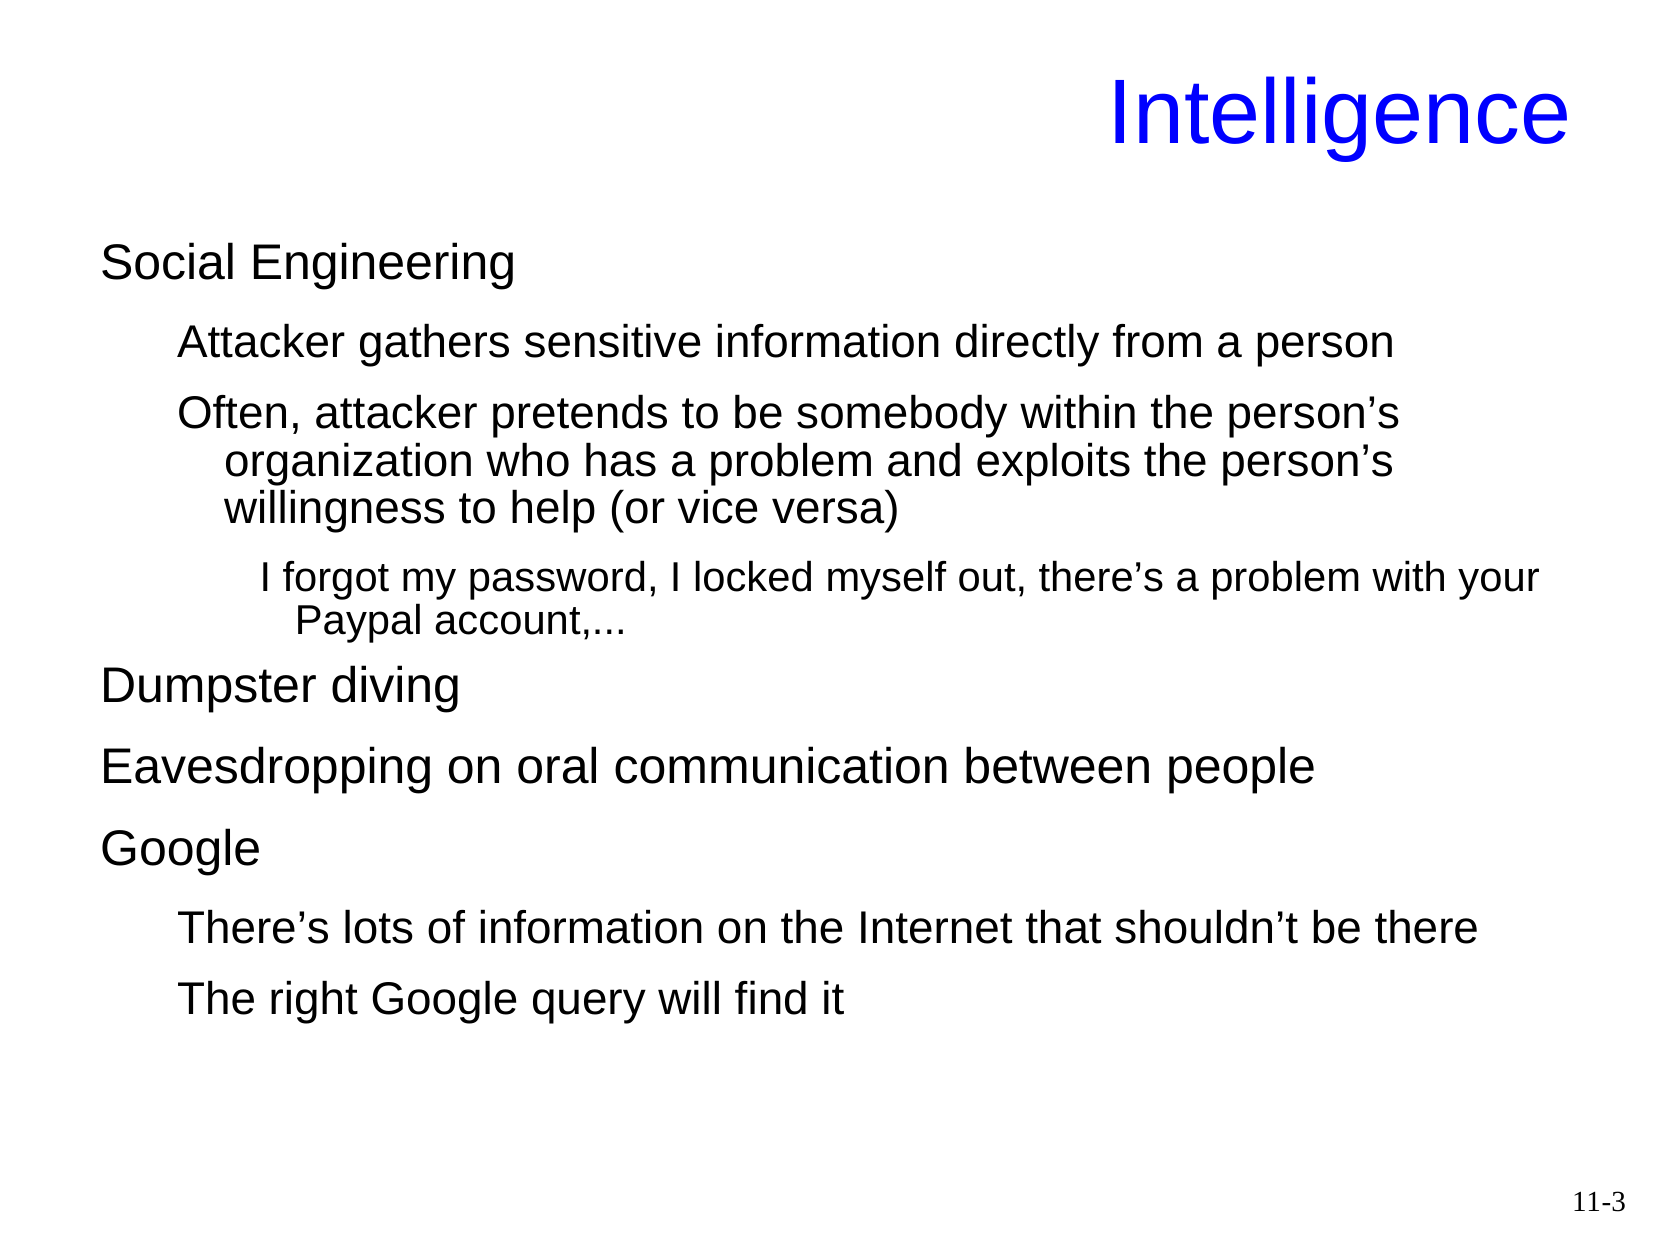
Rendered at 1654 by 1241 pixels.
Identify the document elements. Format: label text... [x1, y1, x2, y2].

title Intelligence [84, 11, 1573, 218]
list Social Engineering Attacker gathers sensitive information directly from a person Often, attacker pretends to be somebody within the person’s organization who has a problem and exploits the person’s willingness to help (or vice versa) I forgot my password, I locked myself out, there’s a problem with your Paypal account,... Dumpster diving Eavesdropping on oral communication between people Google There’s lots of information on the Internet that shouldn’t be there The right Google query will find it [82, 237, 1571, 1170]
